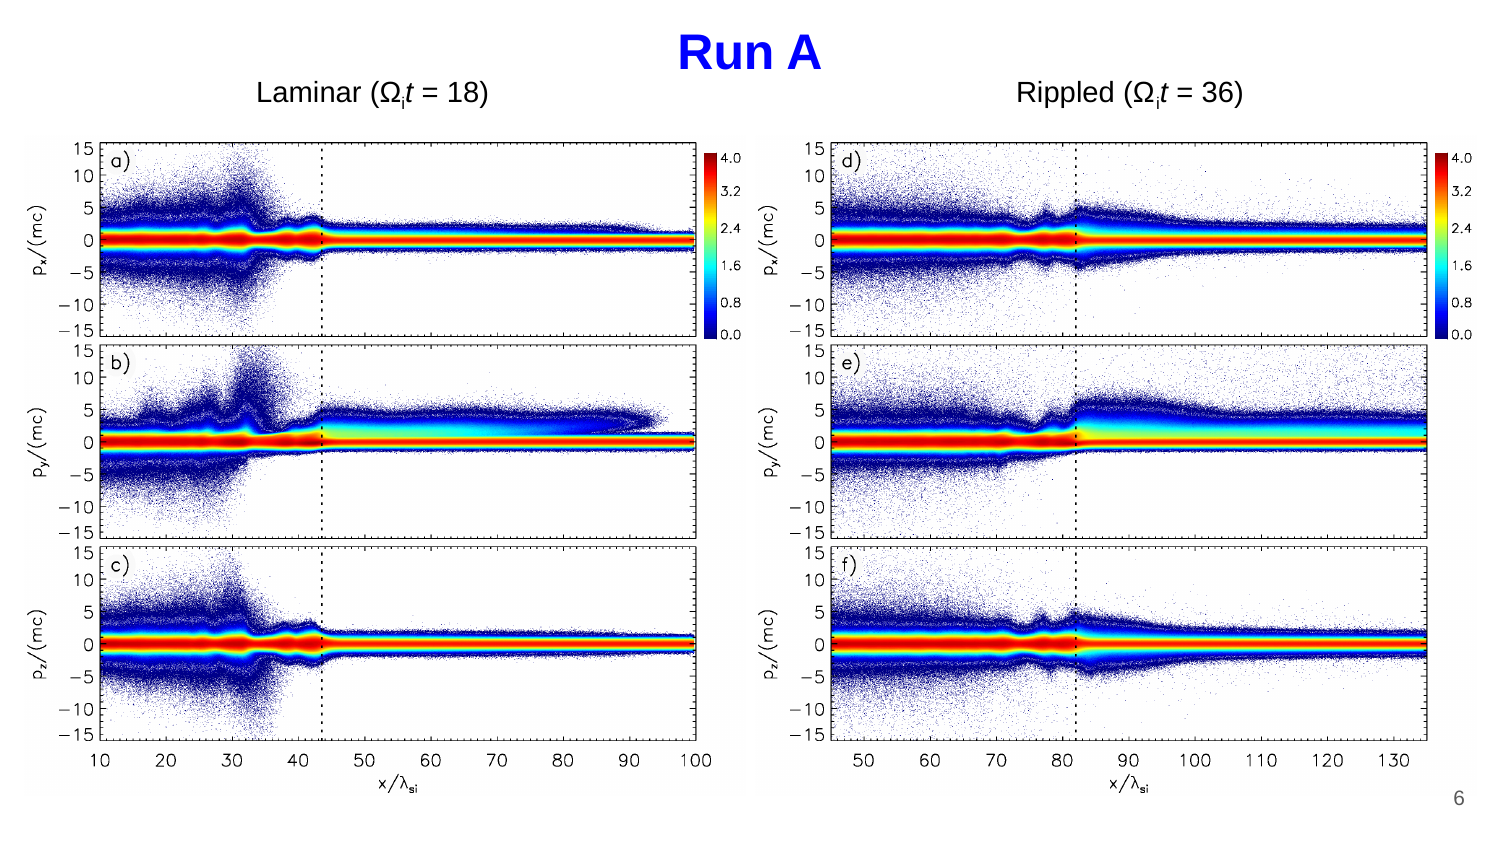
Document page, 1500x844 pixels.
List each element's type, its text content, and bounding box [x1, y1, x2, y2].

picture [24, 135, 746, 796]
title Run A [51, 10, 1449, 60]
slide_number <number> [1389, 764, 1480, 830]
picture [755, 135, 1477, 796]
title Laminar (Ωit = 18) Rippled (Ωit = 36) [51, 60, 1449, 126]
